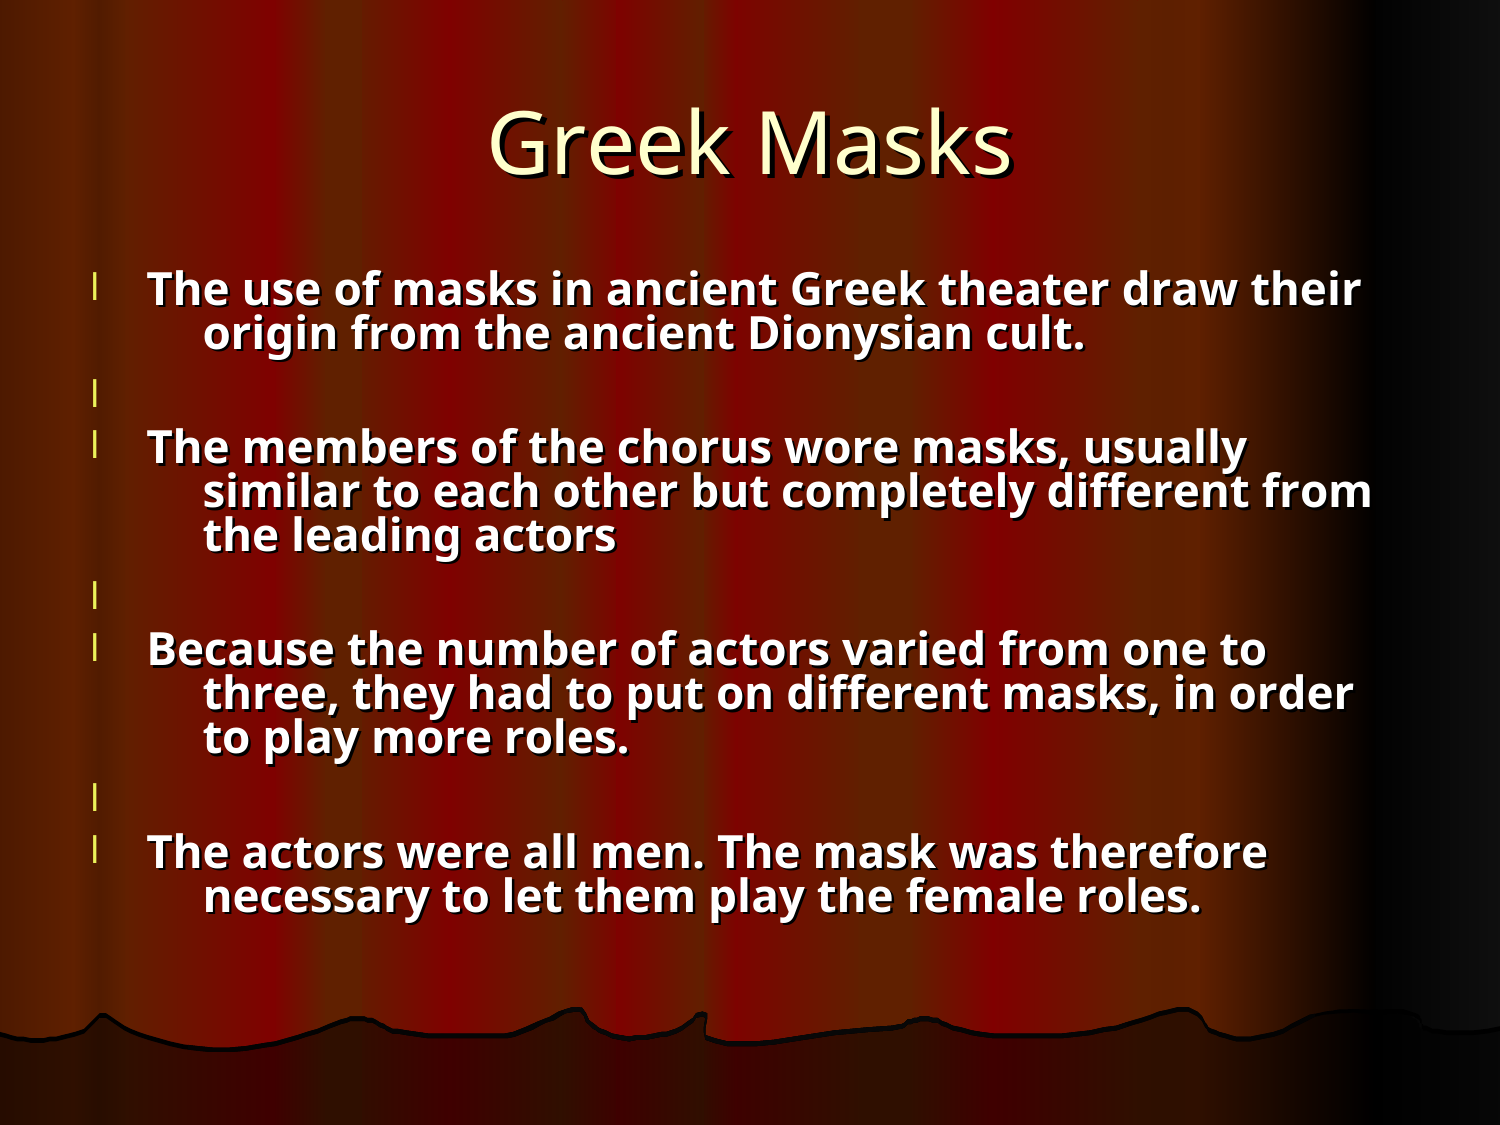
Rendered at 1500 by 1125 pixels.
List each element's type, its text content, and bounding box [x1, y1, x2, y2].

list The use of masks in ancient Greek theater draw their origin from the ancient Dionysian cult. The members of the chorus wore masks, usually similar to each other but completely different from the leading actors Because the number of actors varied from one to three, they had to put on different masks, in order to play more roles. The actors were all men. The mask was therefore necessary to let them play the female roles. [75, 262, 1426, 1006]
title Greek Masks [75, 45, 1426, 233]
